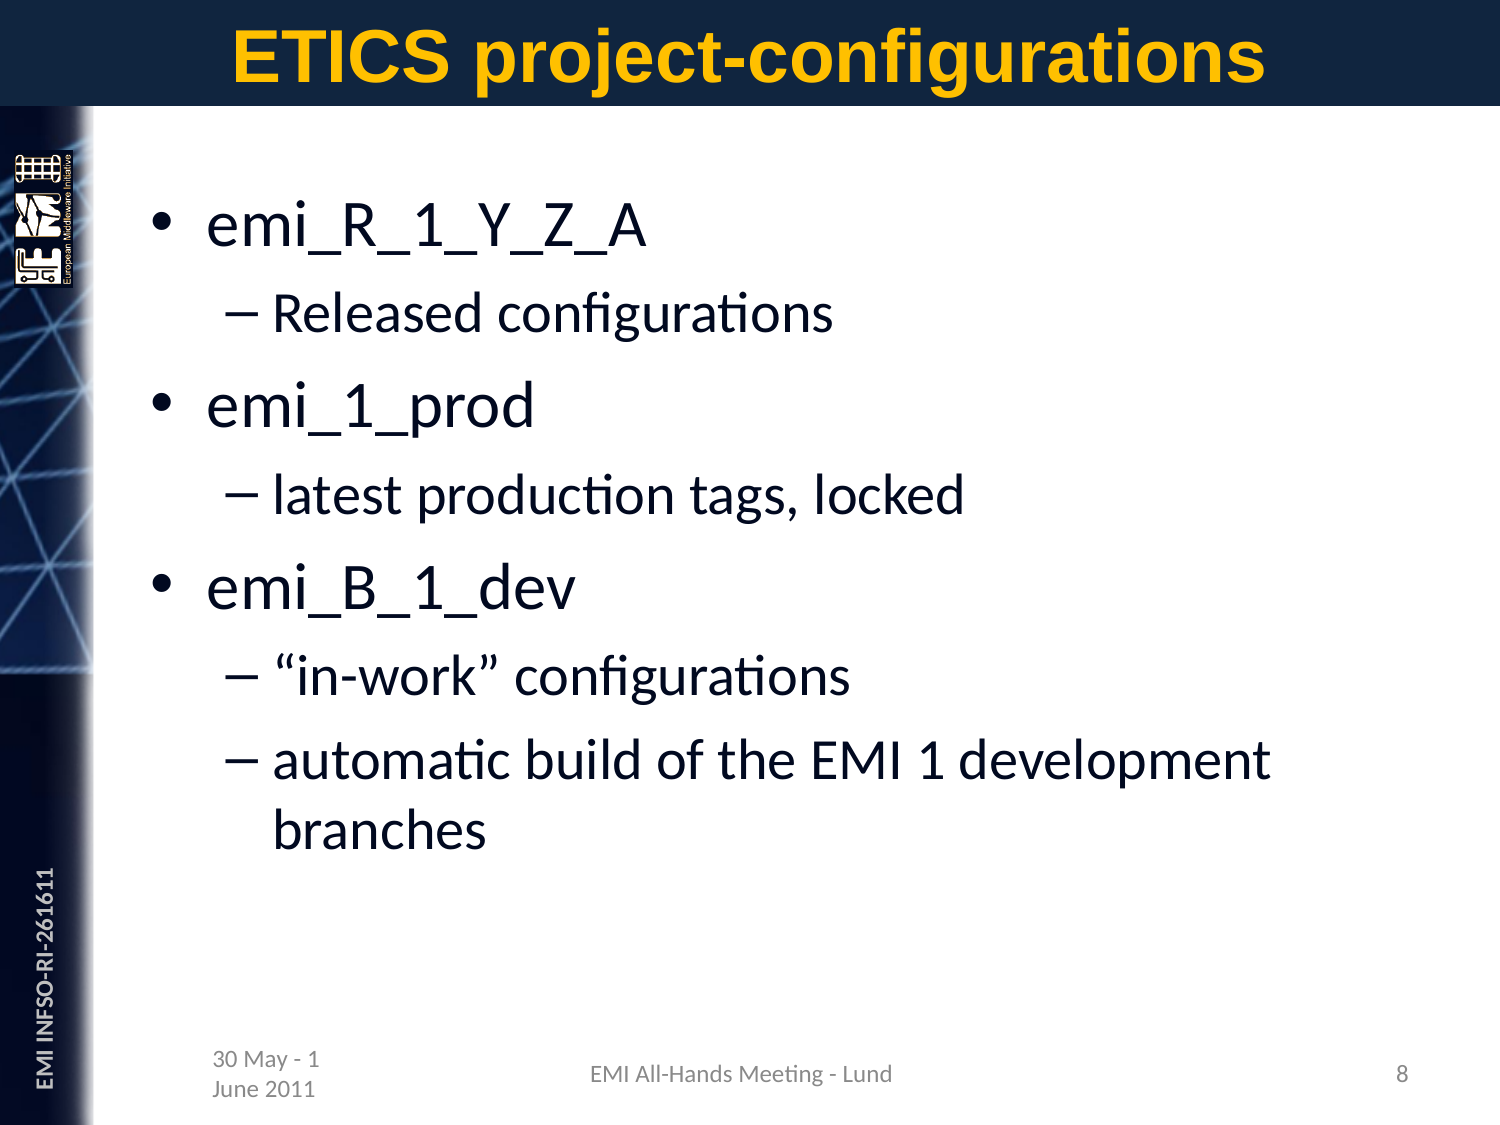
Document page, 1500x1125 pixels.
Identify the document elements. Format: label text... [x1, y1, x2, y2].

picture [0, 106, 105, 1125]
title ETICS project-configurations [0, 0, 1500, 106]
text_box EMI All-Hands Meeting - Lund [380, 1042, 1103, 1103]
text_box <number> [1354, 1042, 1424, 1103]
list emi_R_1_Y_Z_A Released configurations emi_1_prod latest production tags, locked emi_B_1_dev “in-work” configurations automatic build of the EMI 1 development branches [135, 172, 1425, 1005]
text_box 30 May - 1 June 2011 [197, 1042, 369, 1103]
